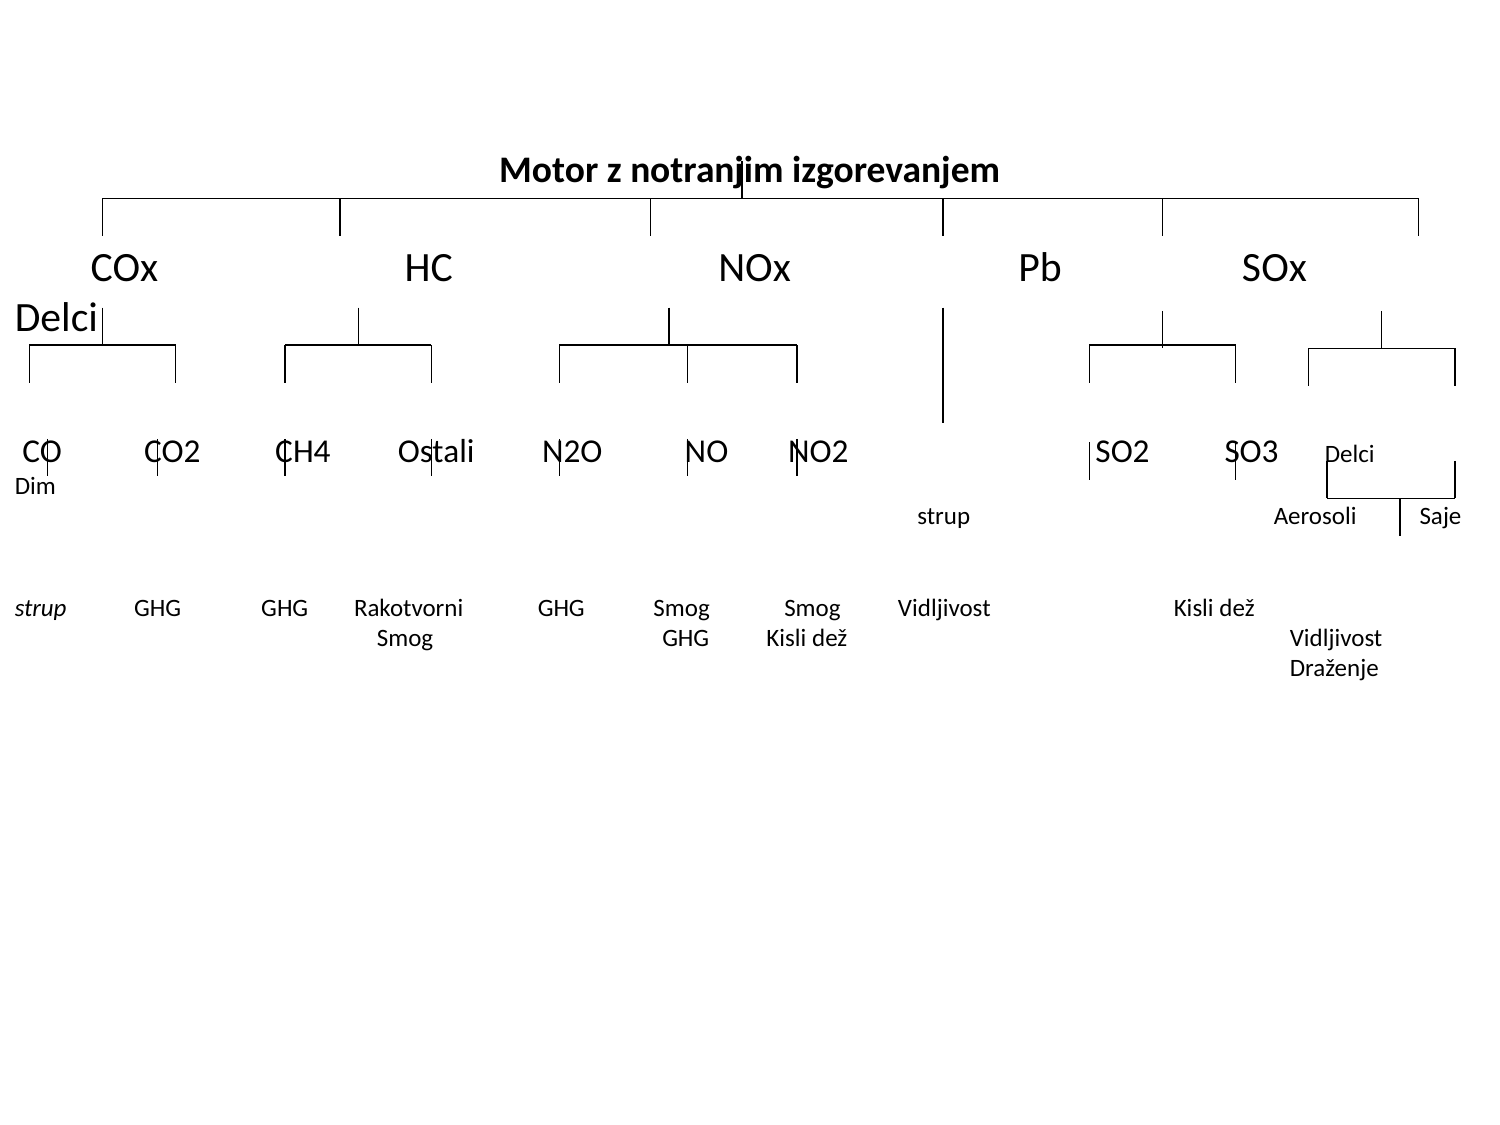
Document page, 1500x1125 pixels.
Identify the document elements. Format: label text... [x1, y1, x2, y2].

text_box Motor z notranjim izgorevanjem COx HC NOx Pb SOx Delci CO CO2 CH4 Ostali N2O NO NO2 SO2 SO3 Delci Dim strup Aerosoli Saje strup GHG GHG Rakotvorni GHG Smog Smog Vidljivost Kisli dež Smog GHG Kisli dež Vidljivost Draženje [0, 137, 1500, 720]
